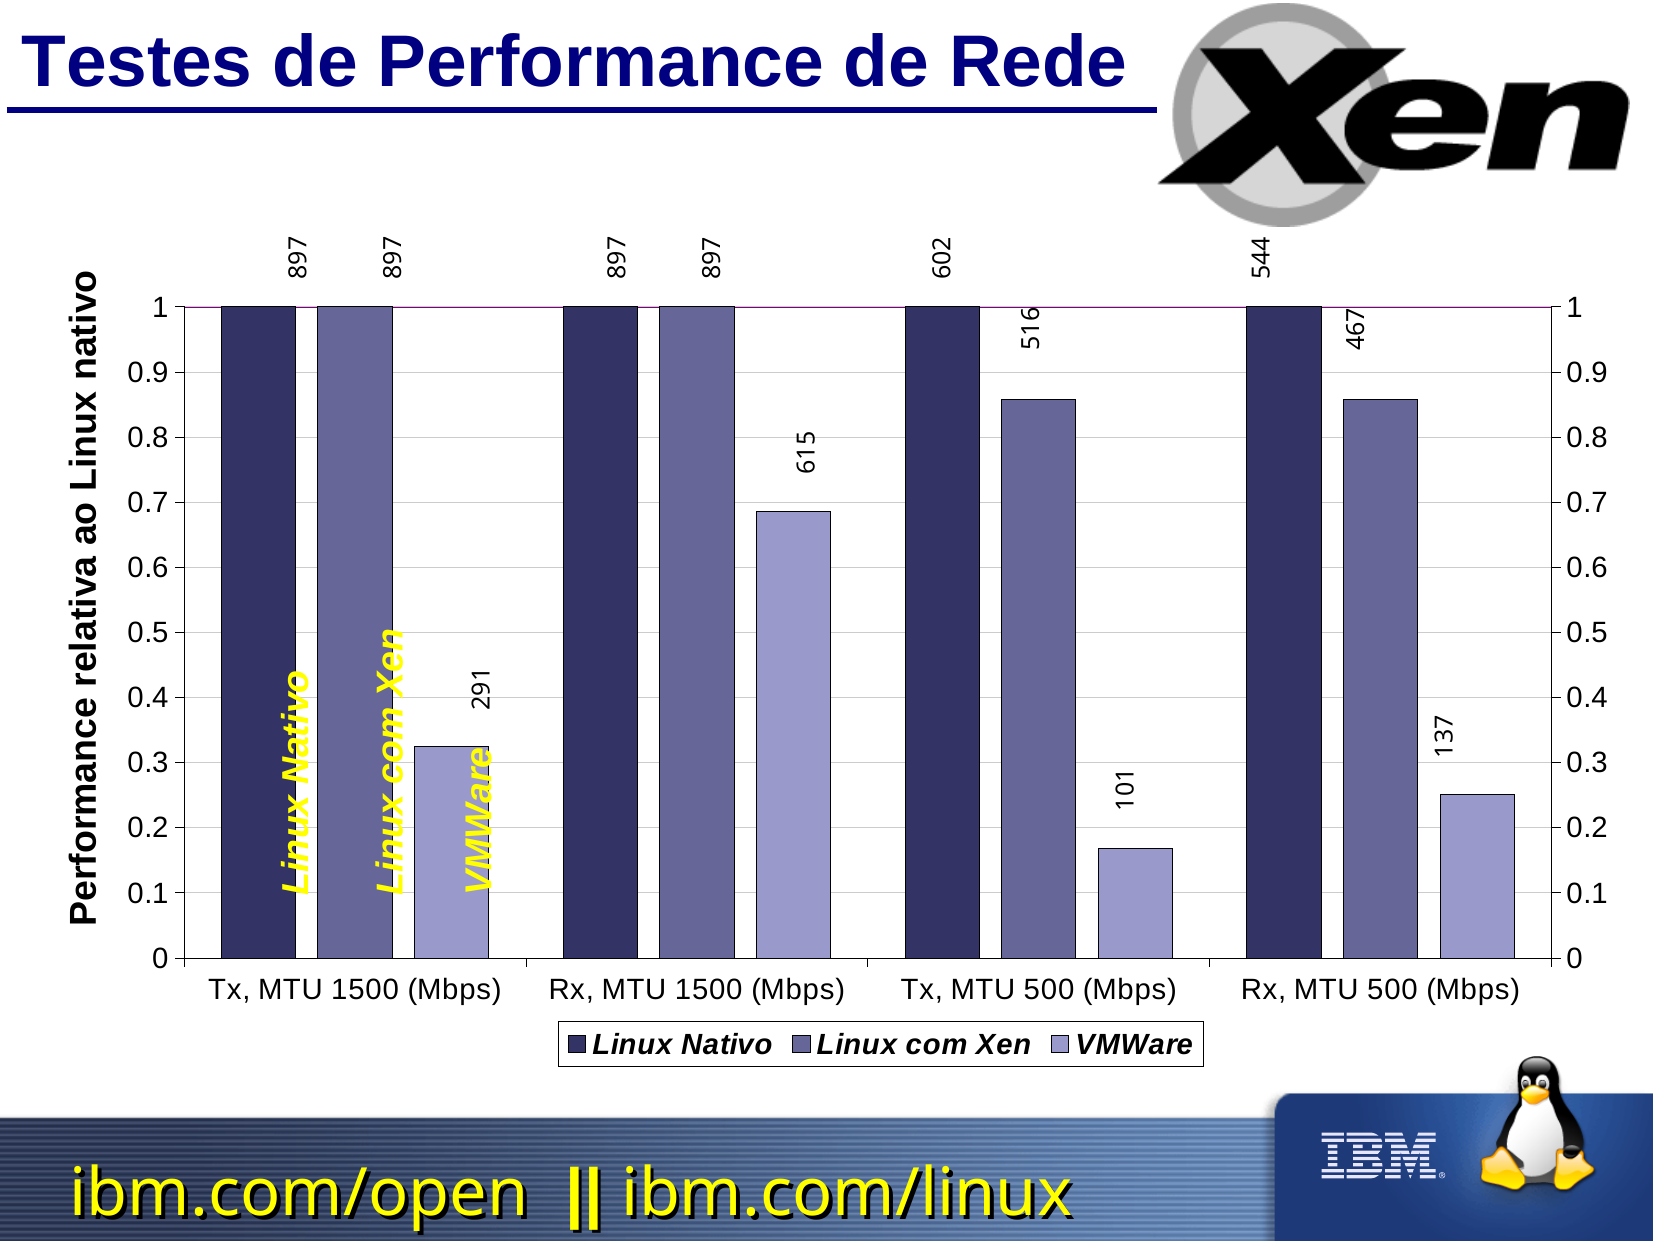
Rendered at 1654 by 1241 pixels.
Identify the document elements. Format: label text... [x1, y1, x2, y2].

text_box 615 [785, 426, 816, 475]
text_box 467 [1335, 302, 1366, 351]
text_box 897 [690, 231, 722, 280]
text_box 137 [1423, 710, 1454, 759]
text_box Performance relativa ao Linux nativo [58, 271, 96, 927]
text_box Linux Nativo [271, 669, 315, 896]
picture [1157, 3, 1630, 227]
text_box 897 [277, 231, 308, 280]
text_box Testes de Performance de Rede [21, 14, 1610, 127]
text_box 291 [460, 662, 491, 711]
text_box 516 [1010, 302, 1041, 351]
text_box 897 [371, 231, 403, 280]
text_box 101 [1104, 762, 1135, 812]
picture [0, 1061, 1653, 1241]
chart [96, 259, 1640, 1109]
text_box Linux com Xen [365, 628, 409, 896]
text_box 602 [921, 231, 952, 280]
text_box 897 [596, 231, 627, 280]
text_box 544 [1240, 231, 1271, 280]
text_box VMWare [454, 747, 498, 896]
